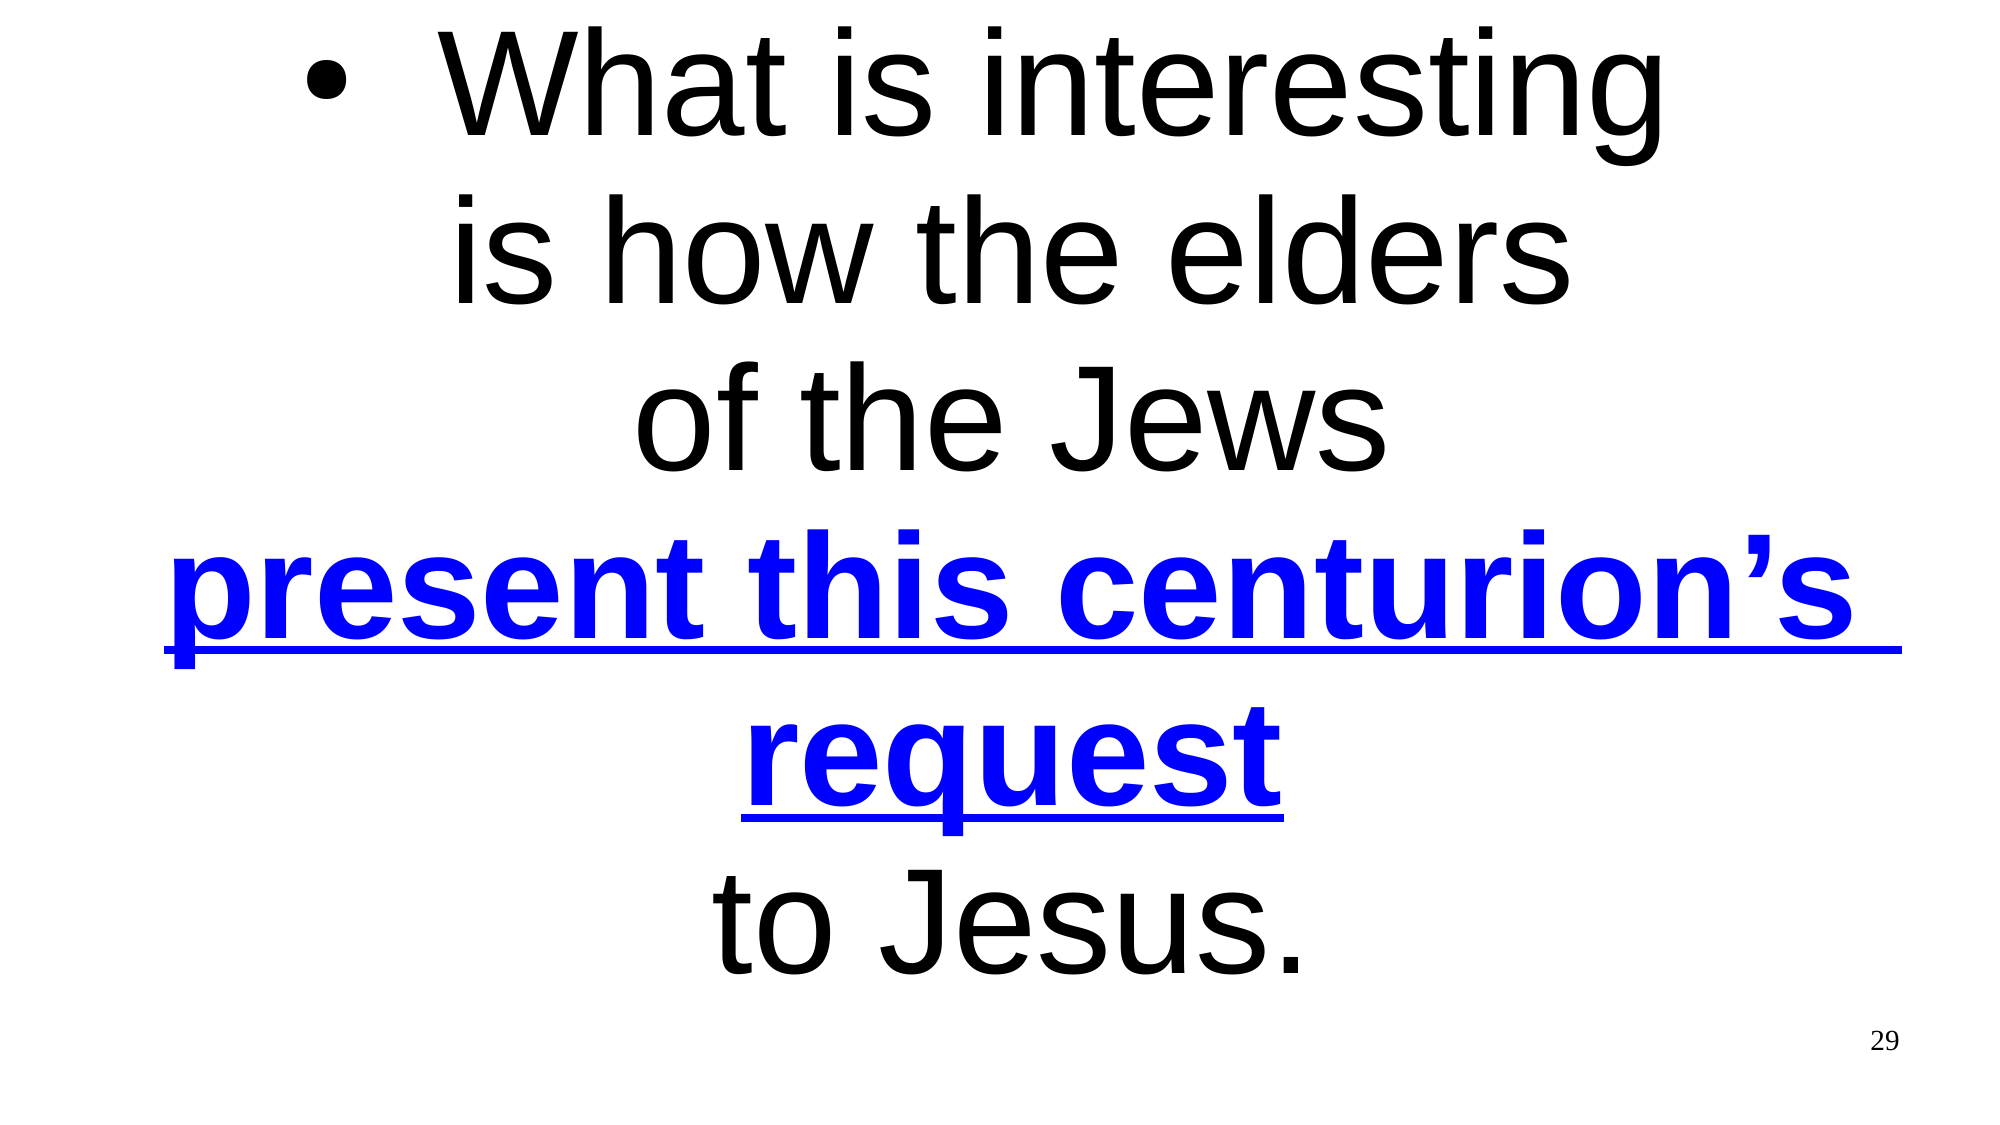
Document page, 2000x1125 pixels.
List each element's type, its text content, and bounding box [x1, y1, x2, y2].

list What is interesting is how the elders of the Jews present this centurion’s request to Jesus. [0, 0, 1996, 1123]
